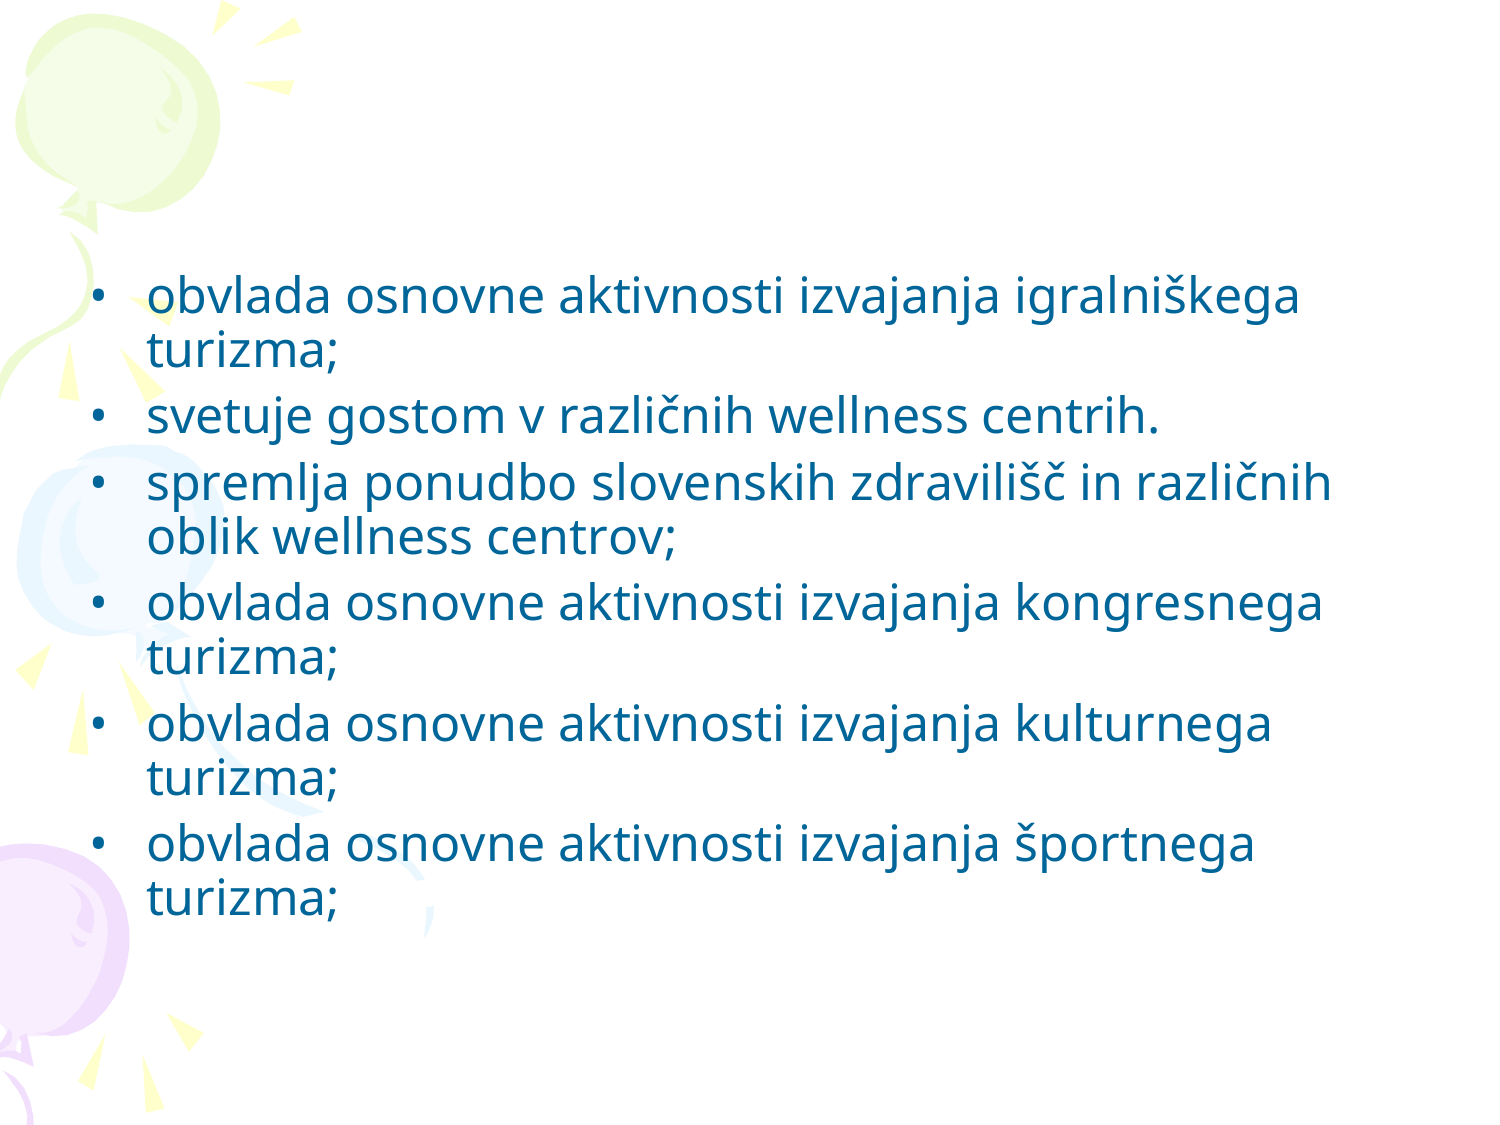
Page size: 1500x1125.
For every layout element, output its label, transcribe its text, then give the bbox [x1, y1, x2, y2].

list obvlada osnovne aktivnosti izvajanja igralniškega turizma; • svetuje gostom v različnih wellness centrih. • spremlja ponudbo slovenskih zdravilišč in različnih oblik wellness centrov; • obvlada osnovne aktivnosti izvajanja kongresnega turizma; • obvlada osnovne aktivnosti izvajanja kulturnega turizma; • obvlada osnovne aktivnosti izvajanja športnega turizma; [75, 262, 1426, 994]
